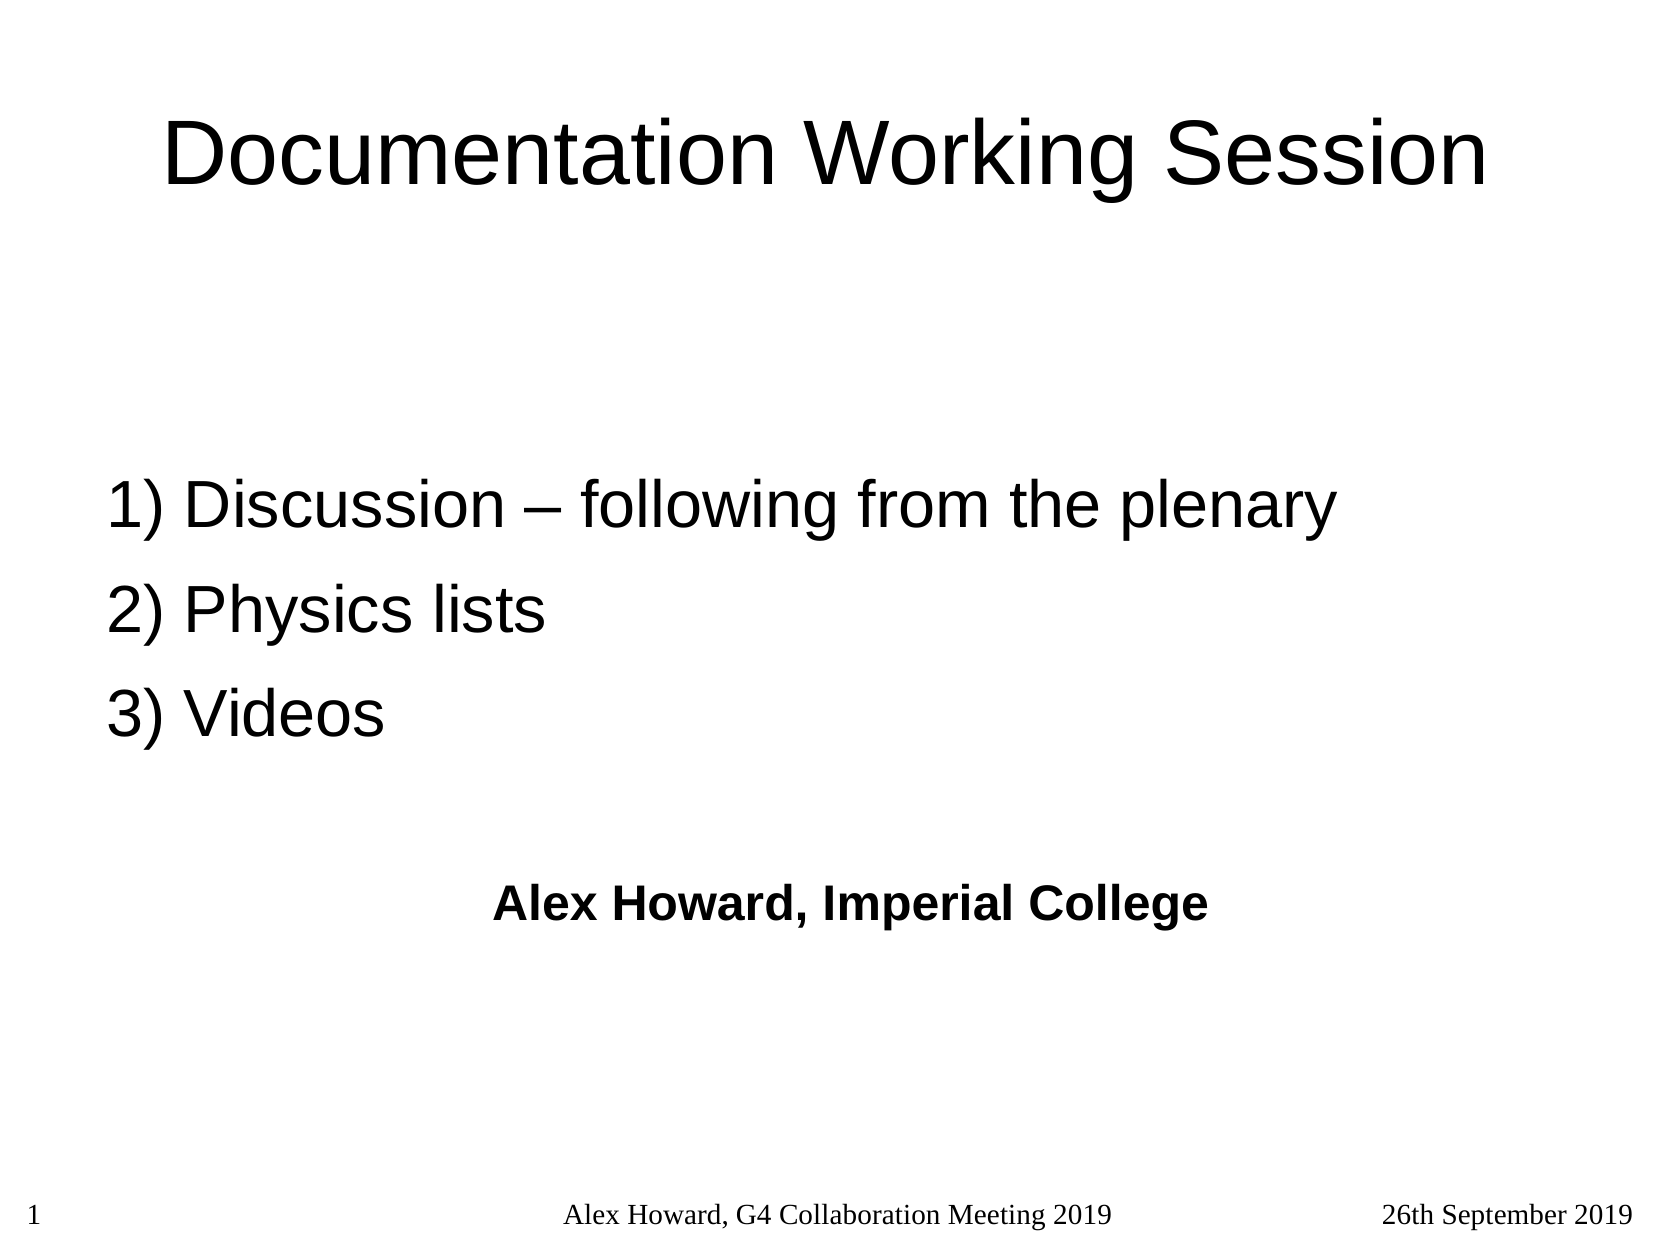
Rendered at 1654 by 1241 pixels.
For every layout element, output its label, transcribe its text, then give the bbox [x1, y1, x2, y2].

title Documentation Working Session [82, 49, 1571, 257]
list Discussion – following from the plenary Physics lists Videos [88, 467, 1577, 821]
text_box Alex Howard, Imperial College [477, 868, 1225, 939]
